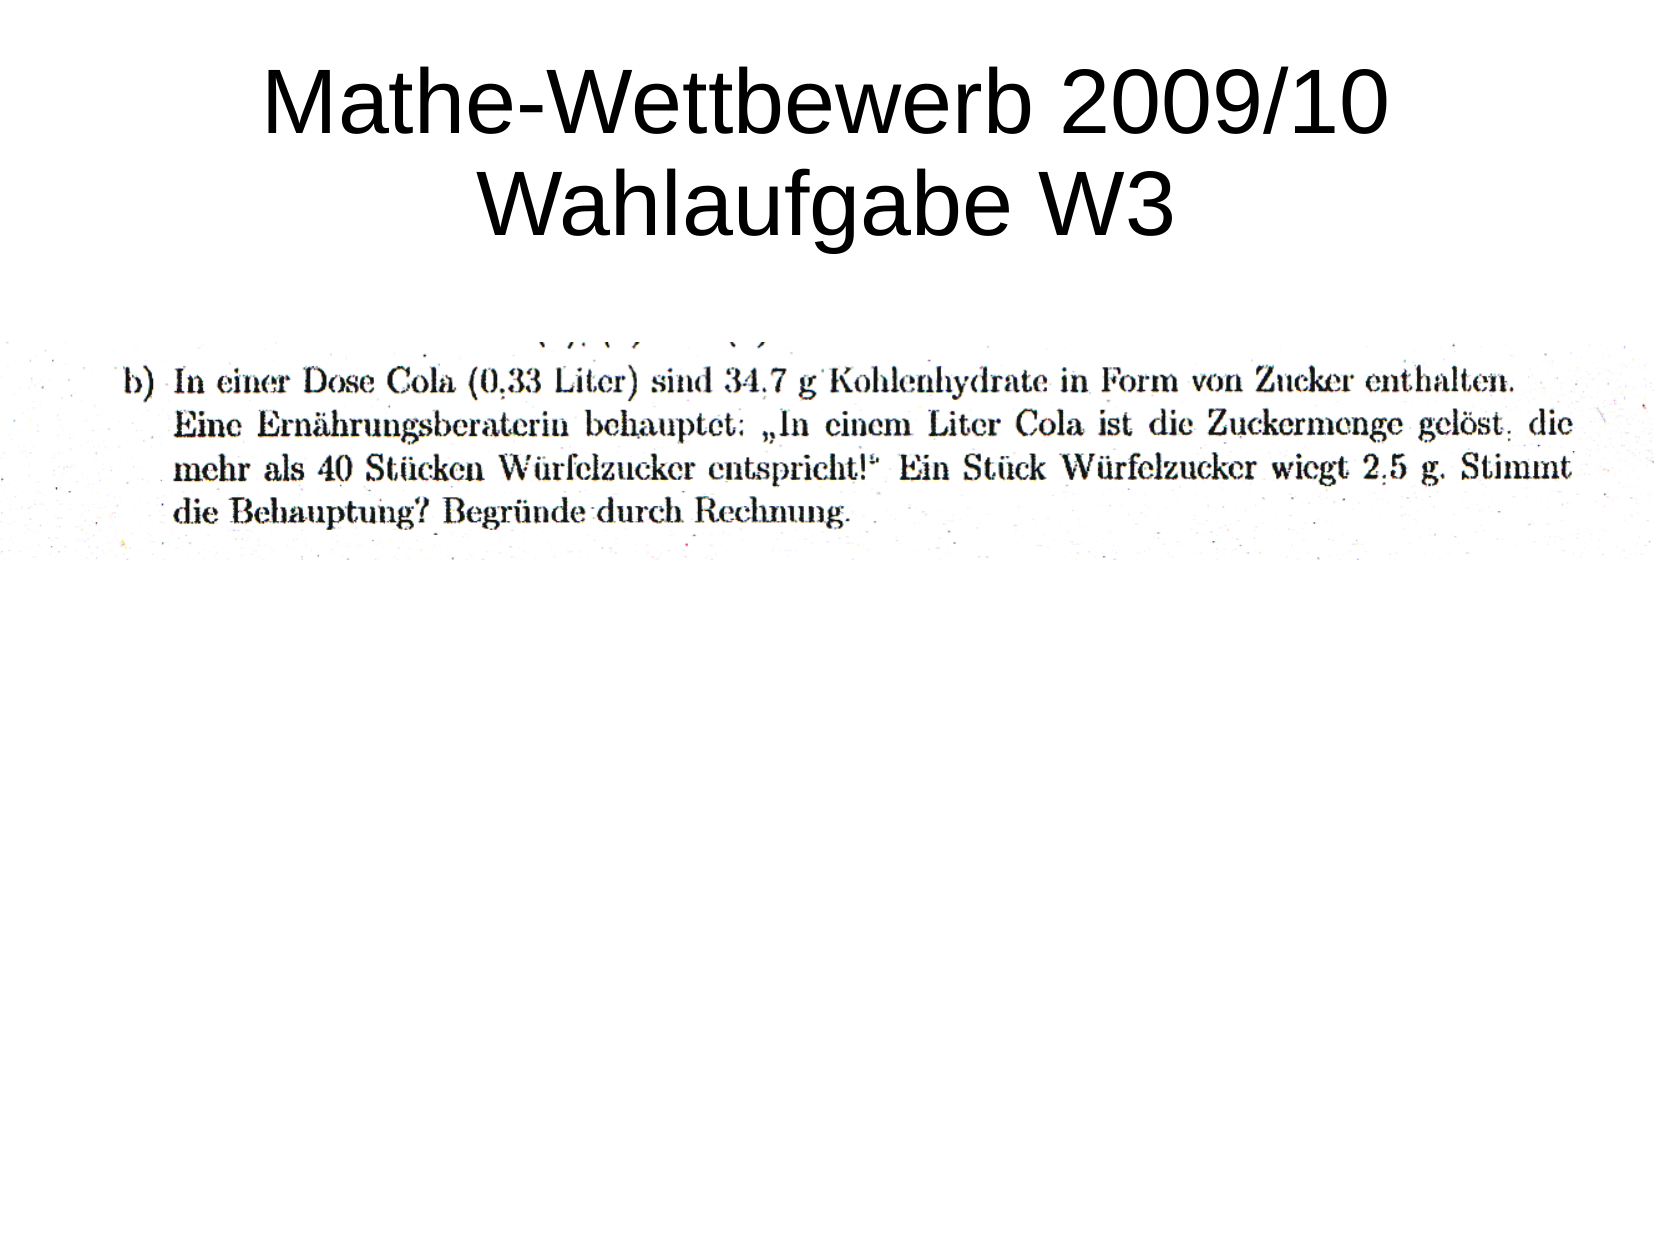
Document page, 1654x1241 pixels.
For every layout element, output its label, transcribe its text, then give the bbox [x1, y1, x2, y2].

picture [0, 342, 1654, 560]
title Mathe-Wettbewerb 2009/10 Wahlaufgabe W3 [82, 49, 1571, 257]
